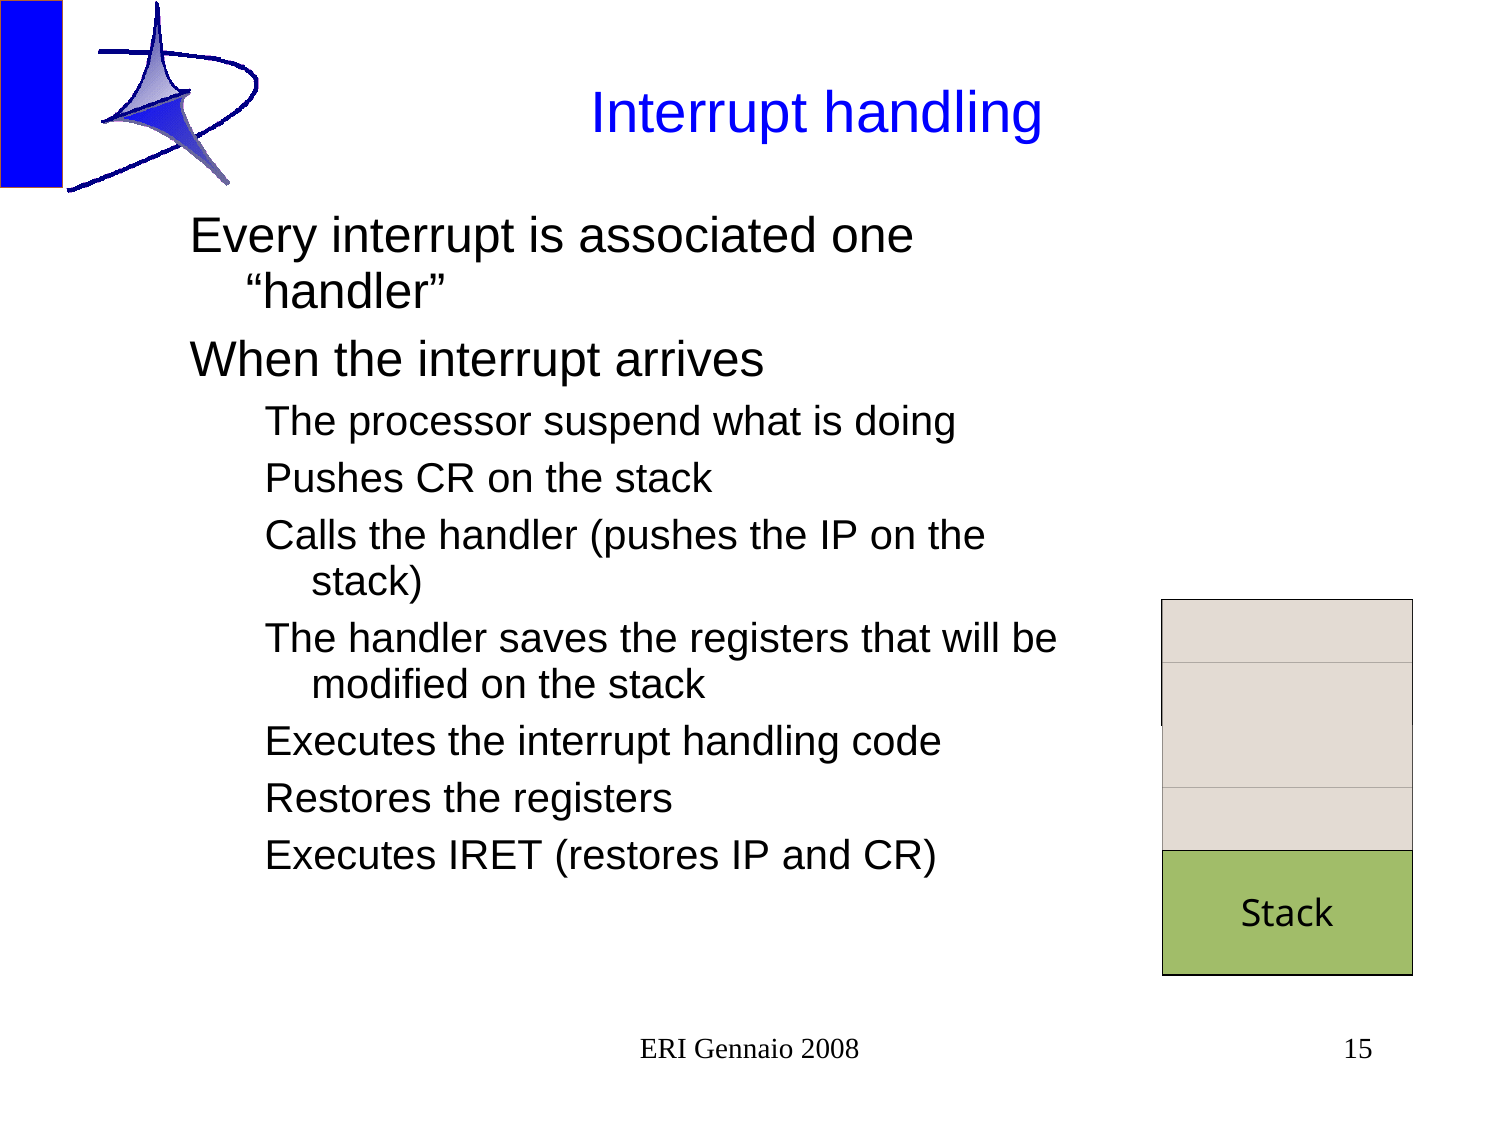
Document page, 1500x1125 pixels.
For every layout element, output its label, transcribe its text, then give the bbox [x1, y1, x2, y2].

title Interrupt handling [174, 61, 1425, 164]
picture [62, 0, 263, 197]
text_box [1162, 600, 1413, 850]
text_box Stack [1162, 850, 1413, 975]
list Every interrupt is associated one “handler” When the interrupt arrives The processor suspend what is doing Pushes CR on the stack Calls the handler (pushes the IP on the stack) The handler saves the registers that will be modified on the stack Executes the interrupt handling code Restores the registers Executes IRET (restores IP and CR) [174, 199, 1088, 963]
